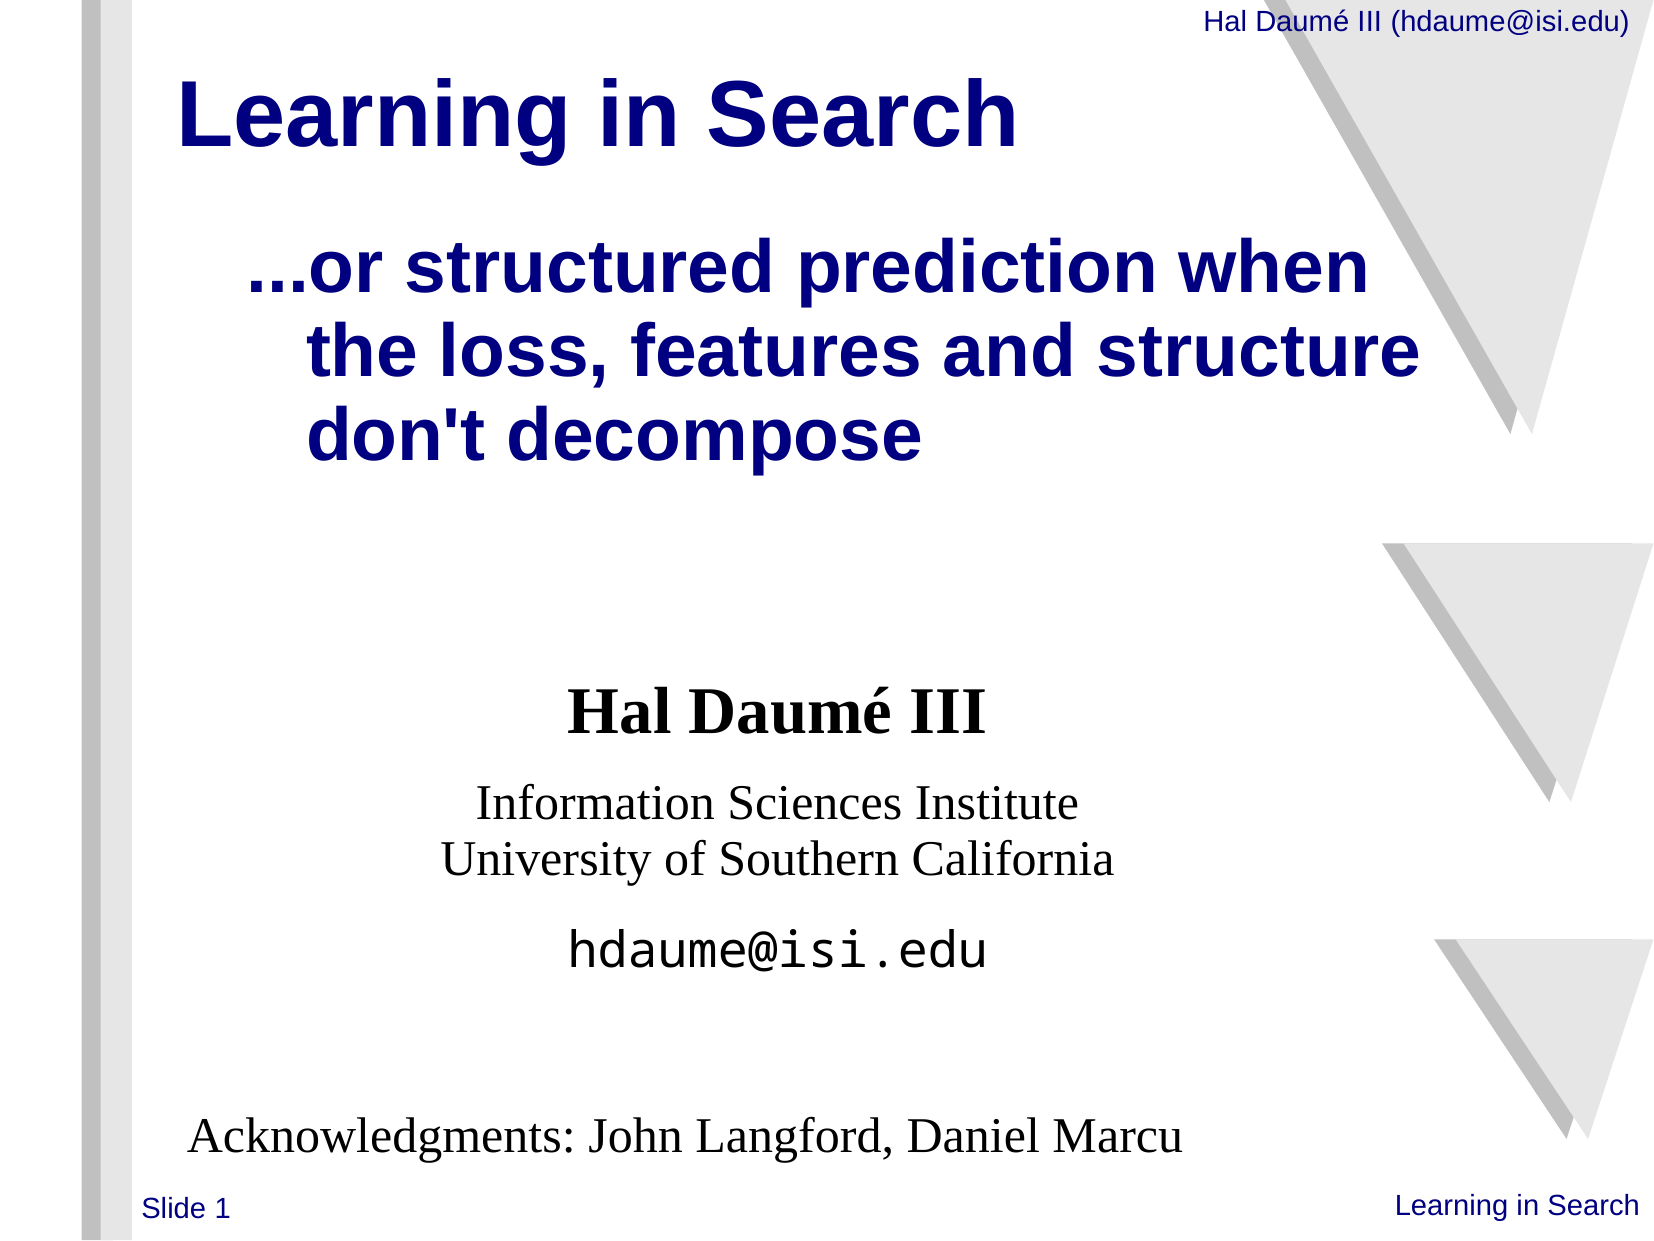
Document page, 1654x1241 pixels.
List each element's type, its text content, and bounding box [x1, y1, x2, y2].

title ...or structured prediction when the loss, features and structure don't decompose [246, 179, 1450, 521]
subtitle Hal Daumé III Information Sciences Institute University of Southern California hdaume@isi.edu [180, 599, 1375, 1057]
title Learning in Search [176, 27, 1379, 200]
text_box Acknowledgments: John Langford, Daniel Marcu [186, 1108, 1184, 1169]
